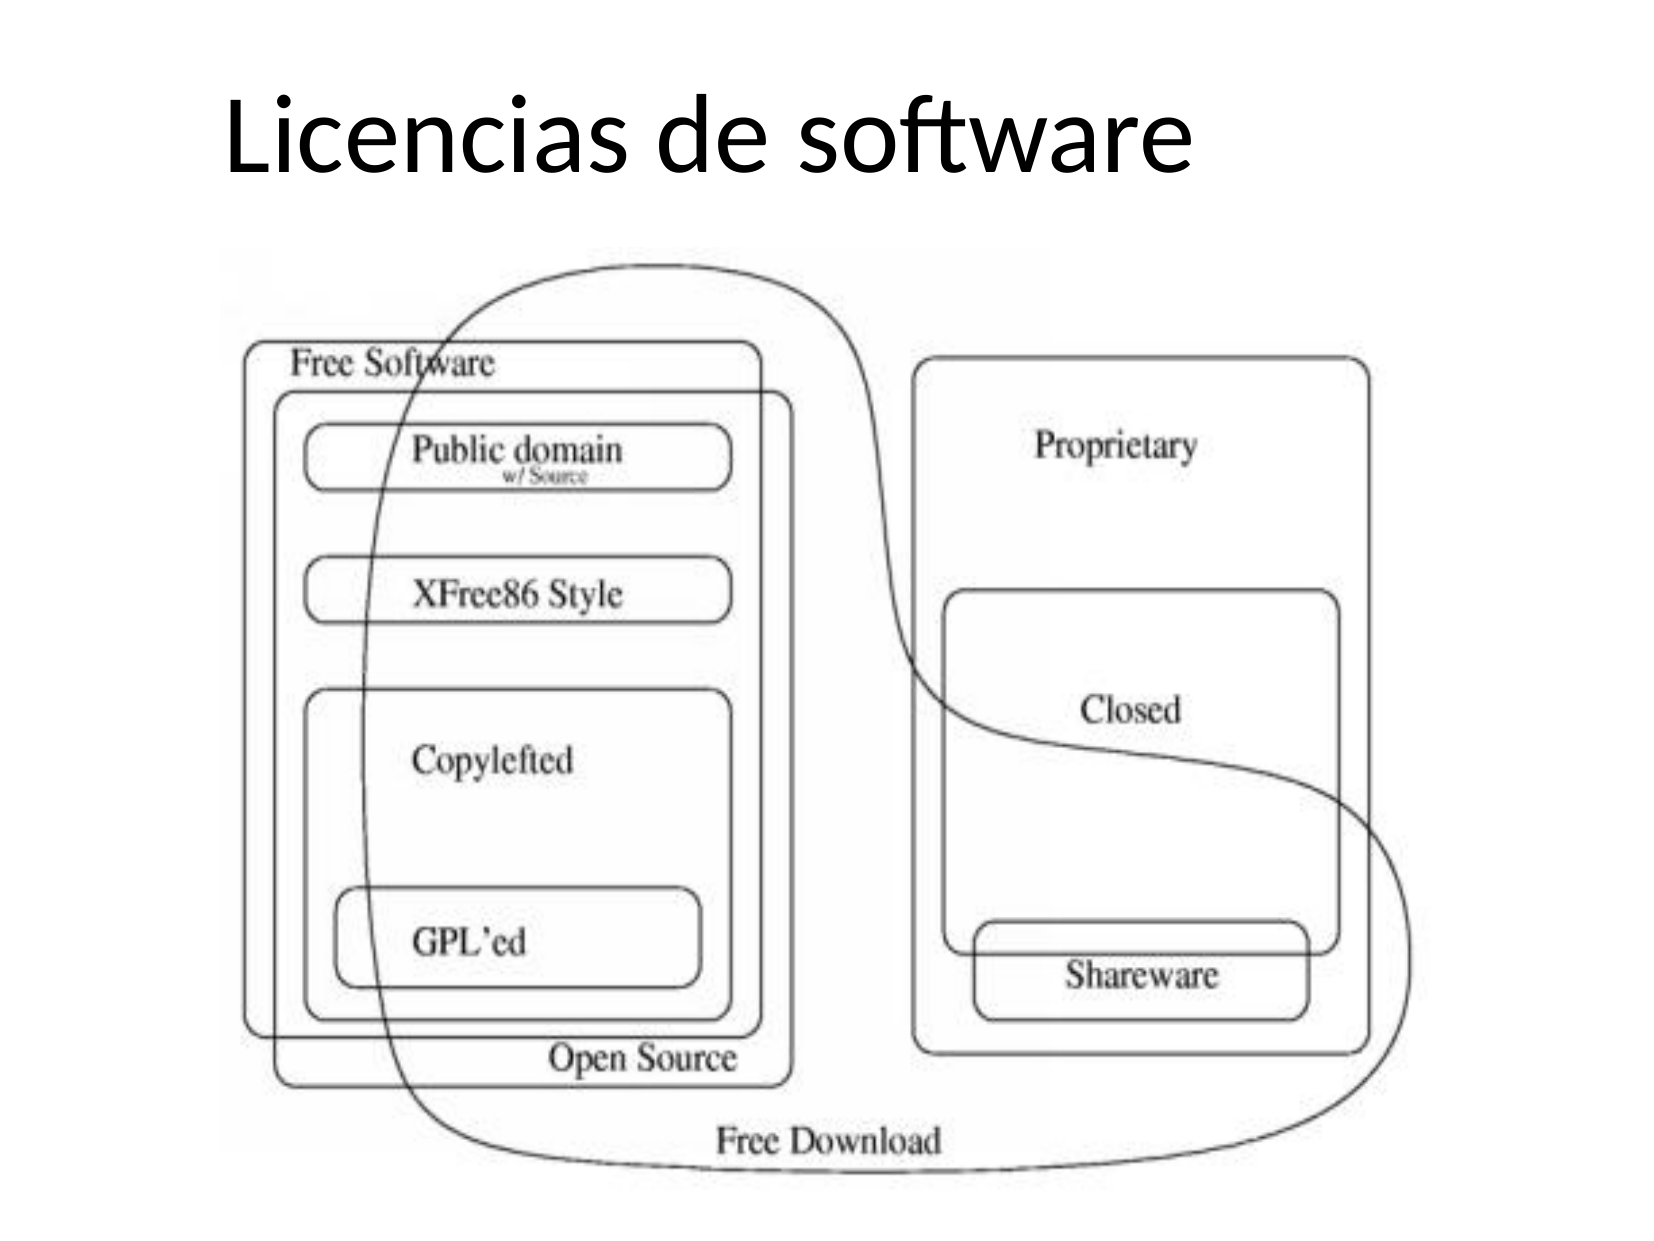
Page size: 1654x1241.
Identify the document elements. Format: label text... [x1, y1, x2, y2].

text_box Licencias de software [209, 80, 1456, 208]
picture [220, 247, 1436, 1193]
